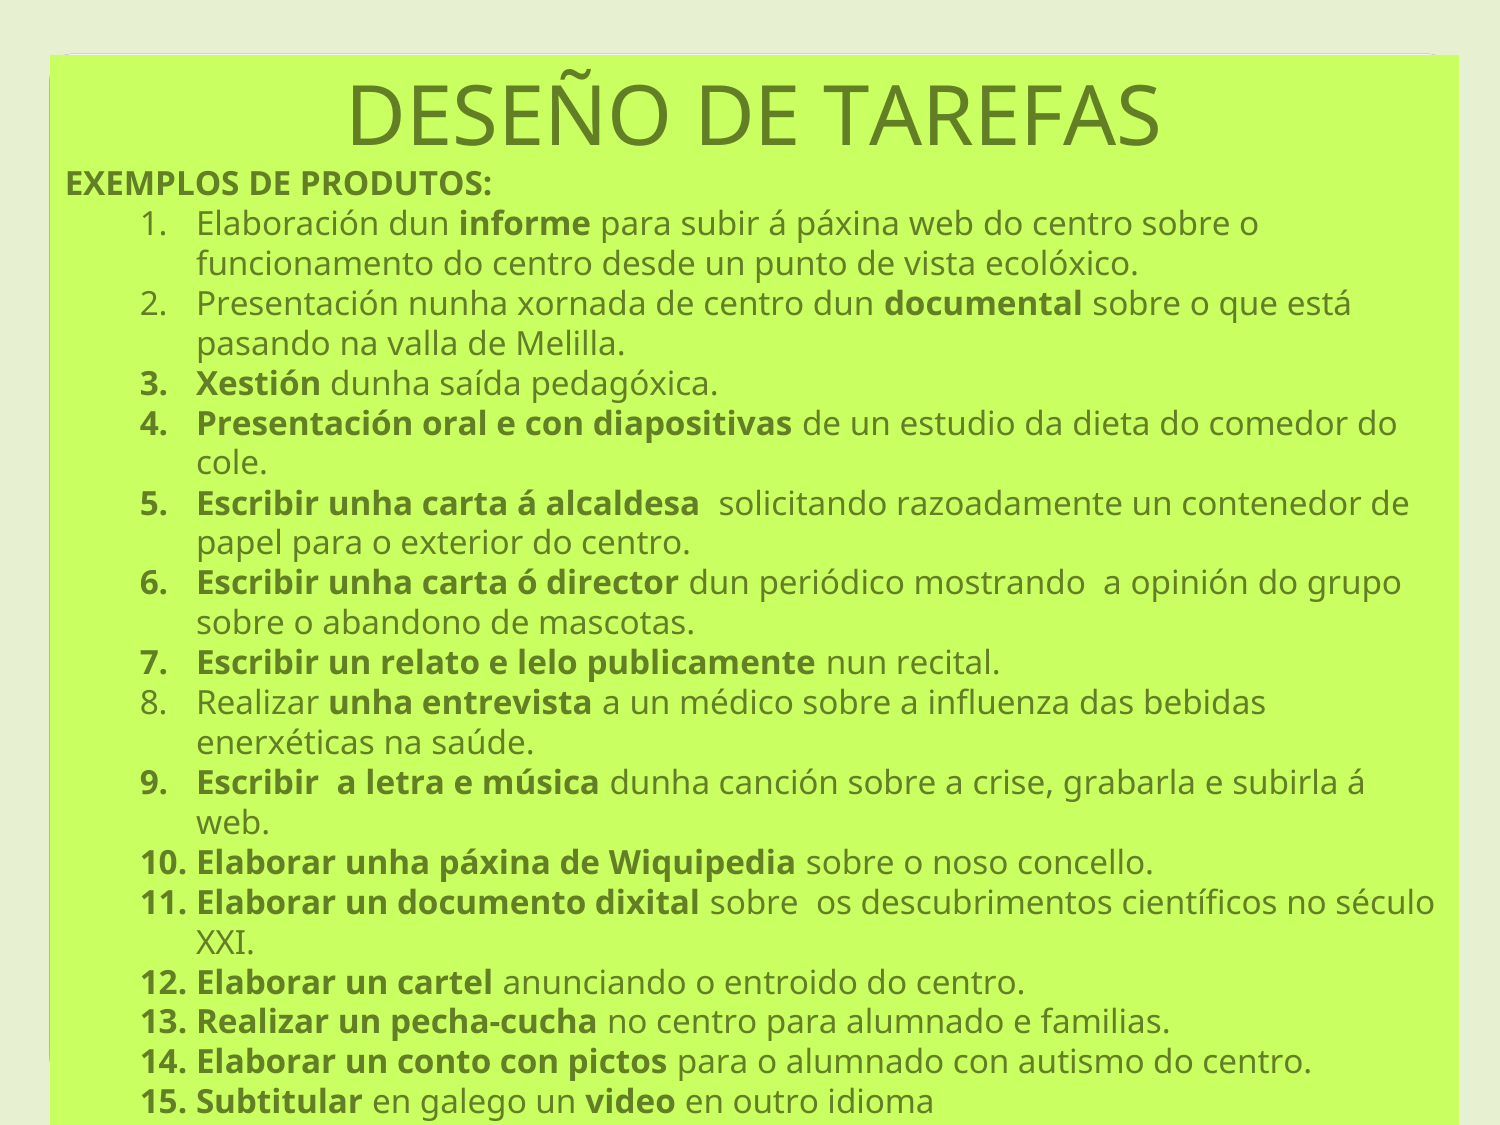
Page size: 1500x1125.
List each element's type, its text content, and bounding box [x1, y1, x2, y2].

table_header DESEÑO DE TAREFAS EXEMPLOS DE PRODUTOS: Elaboración dun informe para subir á páxina web do centro sobre o funcionamento do centro desde un punto de vista ecolóxico. Presentación nunha xornada de centro dun documental sobre o que está pasando na valla de Melilla. Xestión dunha saída pedagóxica. Presentación oral e con diapositivas de un estudio da dieta do comedor do cole. Escribir unha carta á alcaldesa solicitando razoadamente un contenedor de papel para o exterior do centro. Escribir unha carta ó director dun periódico mostrando a opinión do grupo sobre o abandono de mascotas. Escribir un relato e lelo publicamente nun recital. Realizar unha entrevista a un médico sobre a influenza das bebidas enerxéticas na saúde. Escribir a letra e música dunha canción sobre a crise, grabarla e subirla á web. Elaborar unha páxina de Wiquipedia sobre o noso concello. Elaborar un documento dixital sobre os descubrimentos científicos no século XXI. Elaborar un cartel anunciando o entroido do centro. Realizar un pecha-cucha no centro para alumnado e familias. Elaborar un conto con pictos para o alumnado con autismo do centro. Subtitular en galego un video en outro idioma [50, 55, 1459, 1125]
